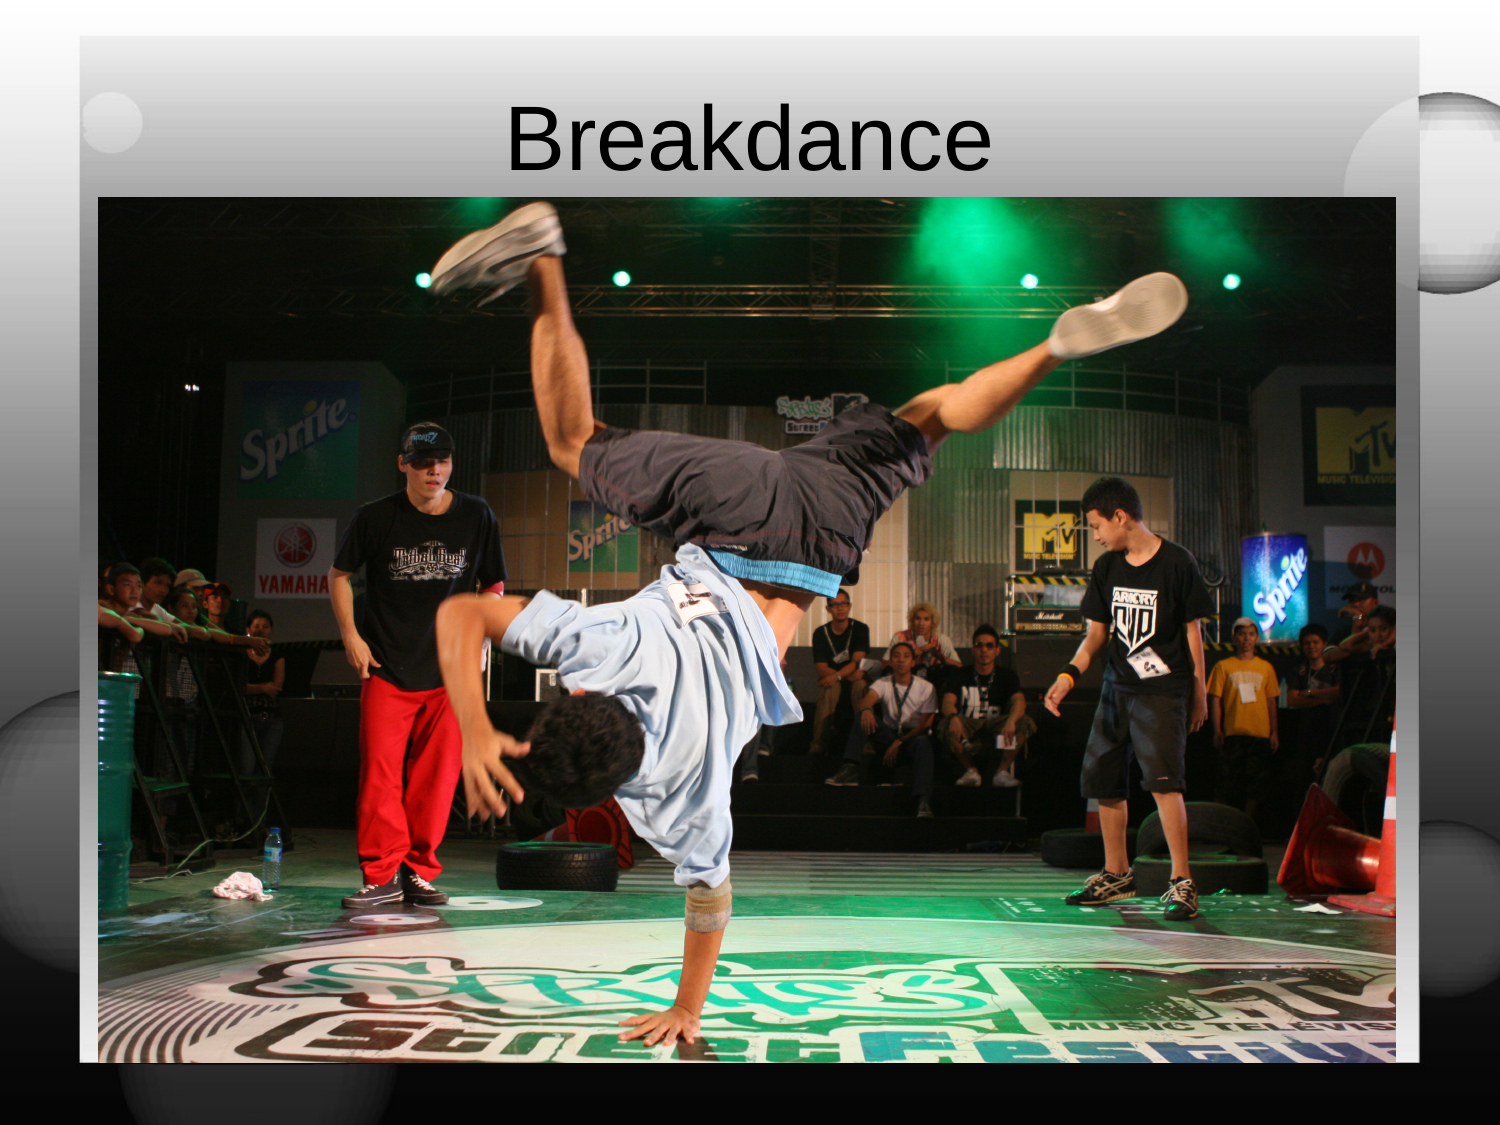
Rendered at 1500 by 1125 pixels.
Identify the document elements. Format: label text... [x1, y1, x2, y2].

picture [0, 0, 1500, 1125]
title Breakdance [75, 44, 1425, 233]
